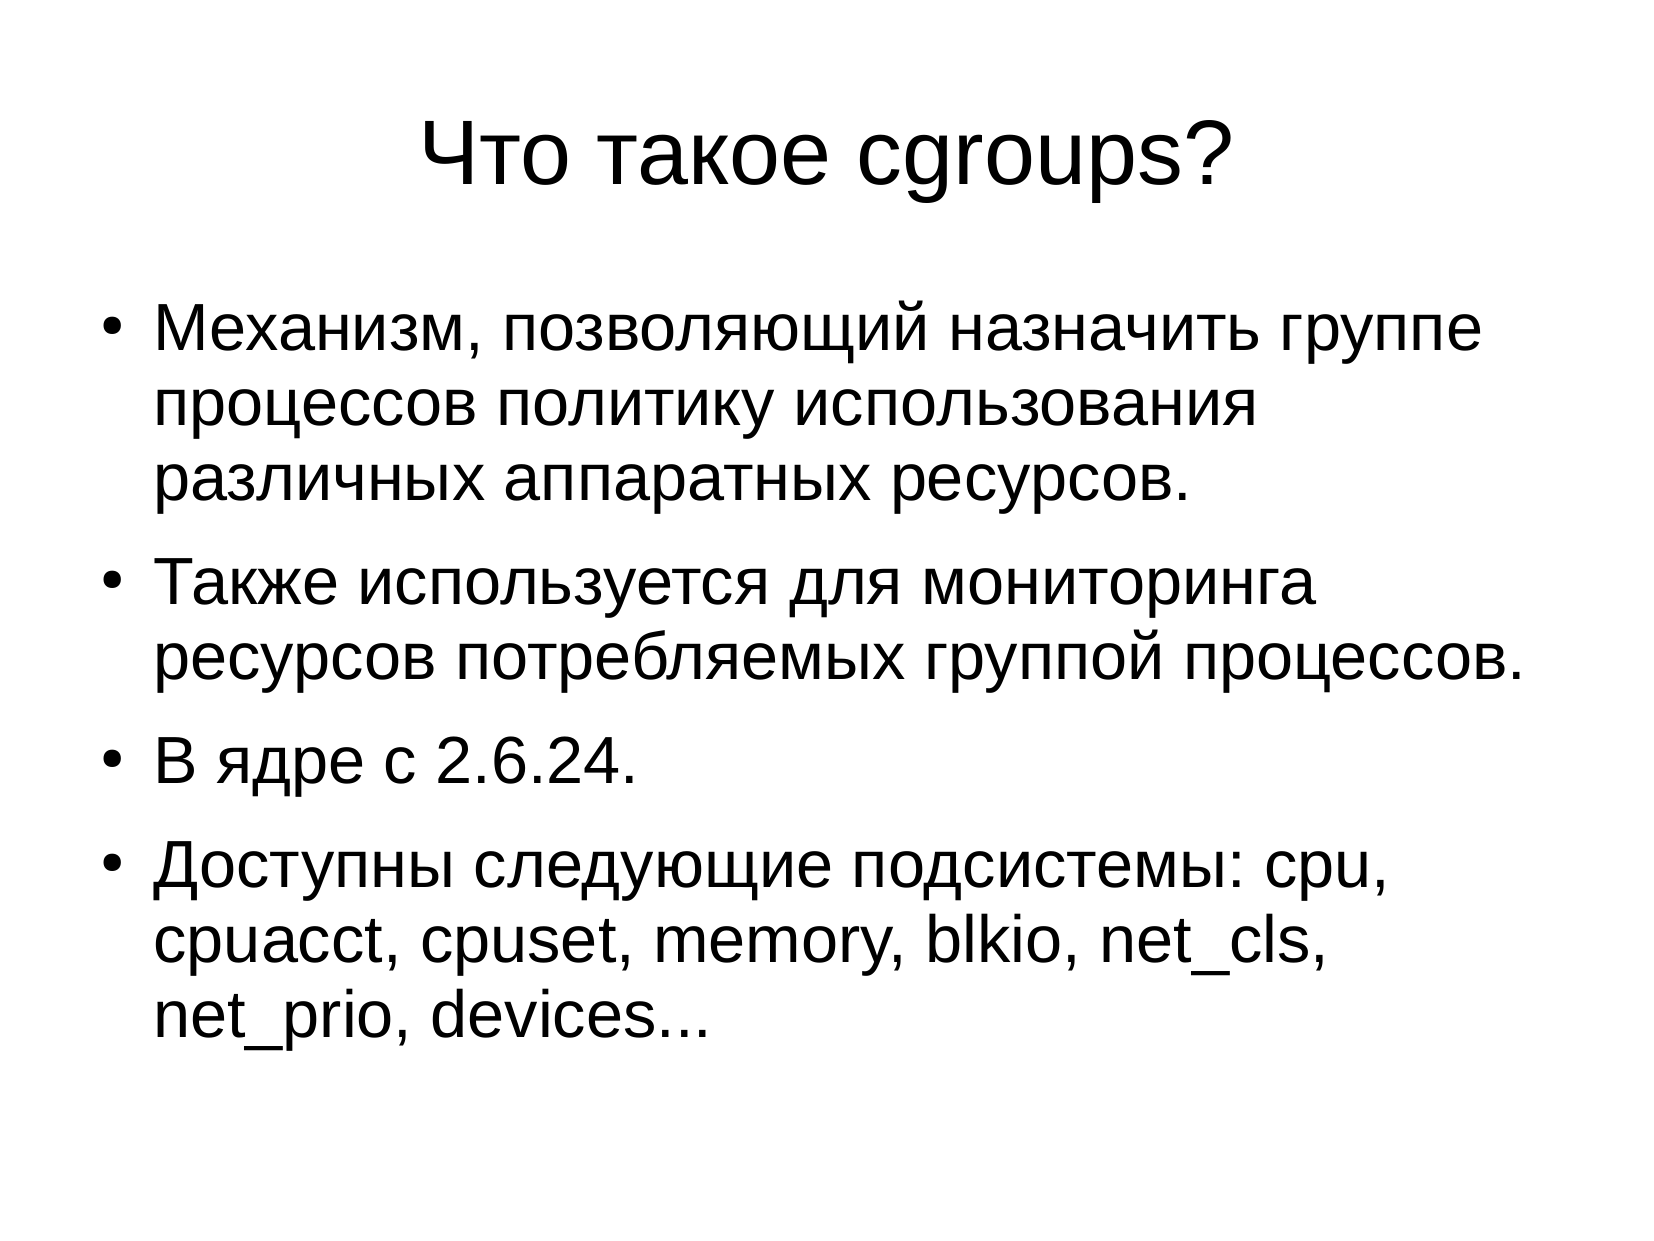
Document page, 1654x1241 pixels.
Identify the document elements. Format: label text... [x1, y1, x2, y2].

list Механизм, позволяющий назначить группе процессов политику использования различных аппаратных ресурсов. Также используется для мониторинга ресурсов потребляемых группой процессов. В ядре с 2.6.24. Доступны следующие подсистемы: cpu, cpuacct, cpuset, memory, blkio, net_cls, net_prio, devices... [82, 290, 1538, 1081]
title Что такое cgroups? [82, 49, 1571, 257]
